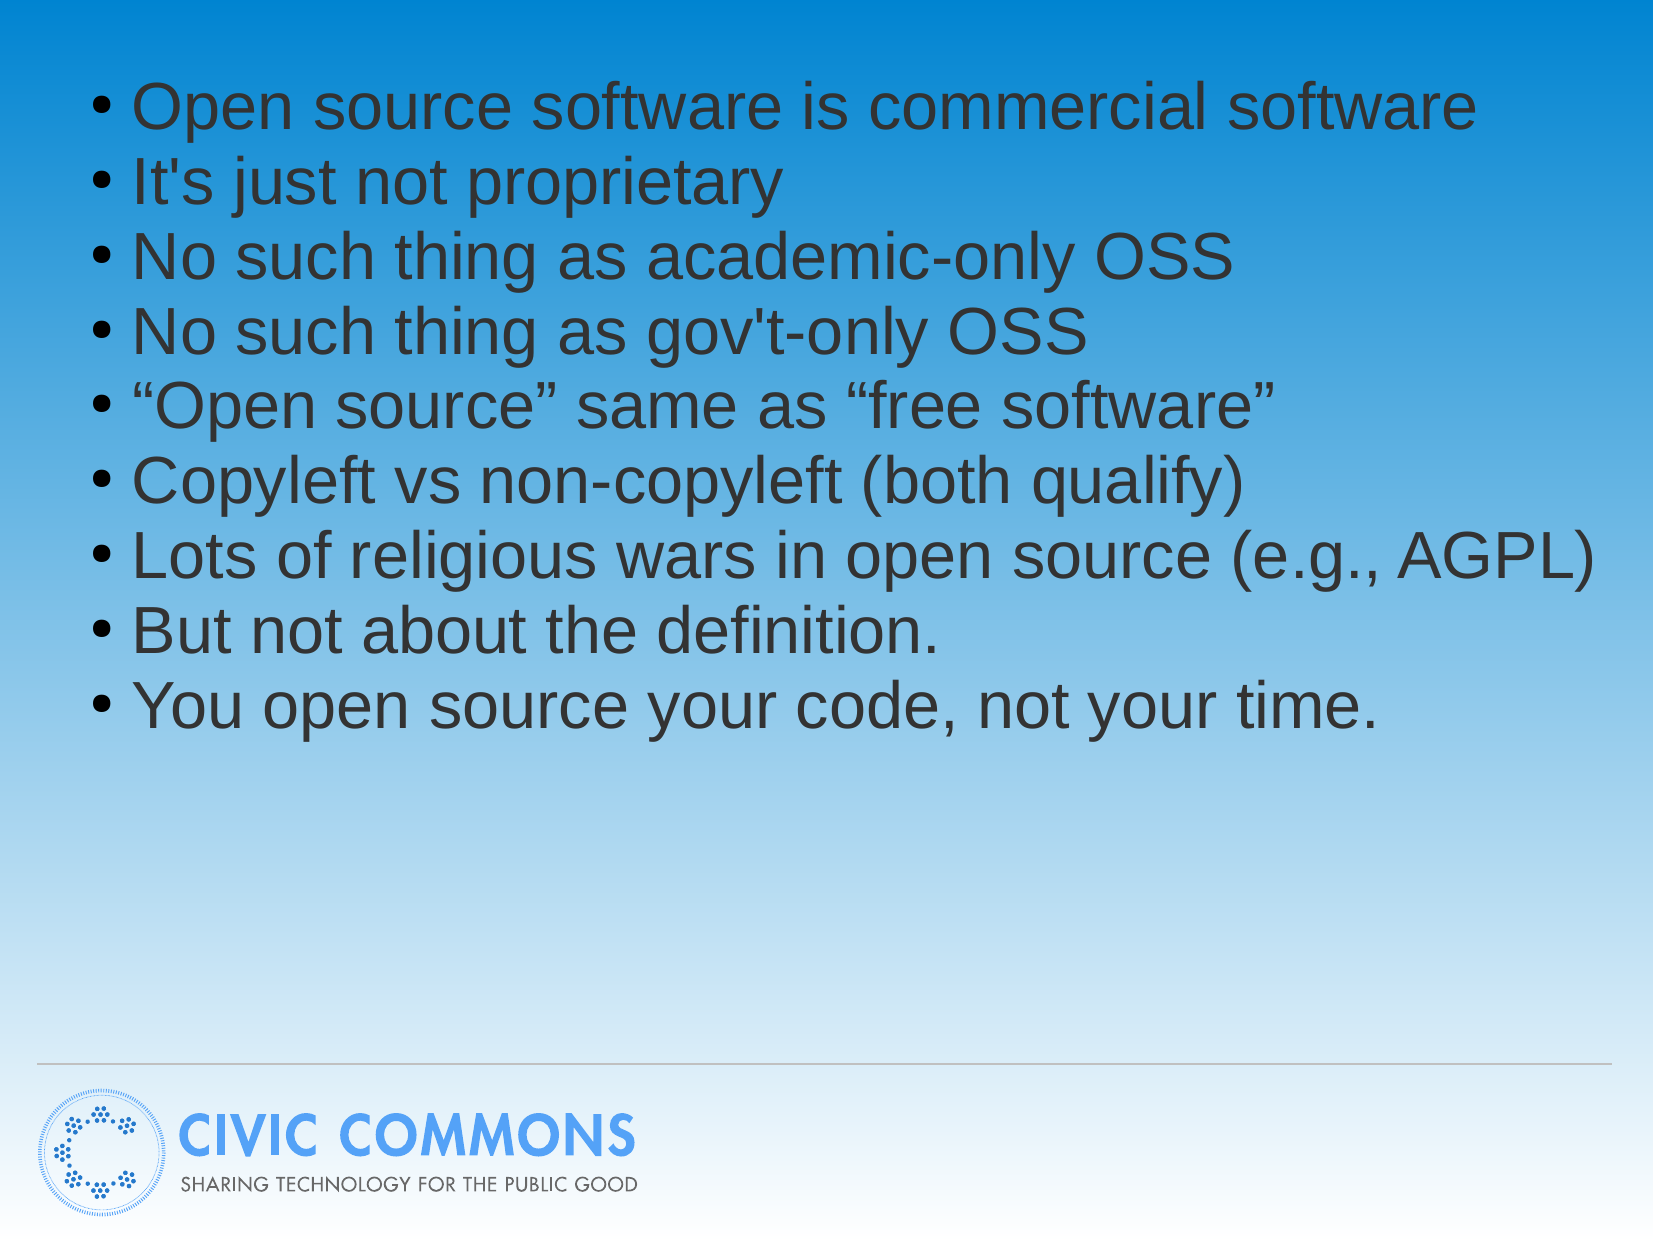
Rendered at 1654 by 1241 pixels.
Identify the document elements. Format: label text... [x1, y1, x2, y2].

text_box Open source software is commercial software It's just not proprietary No such thing as academic-only OSS No such thing as gov't-only OSS “Open source” same as “free software” Copyleft vs non-copyleft (both qualify) Lots of religious wars in open source (e.g., AGPL) But not about the definition. You open source your code, not your time. [75, 62, 1619, 750]
picture [0, 1056, 689, 1241]
